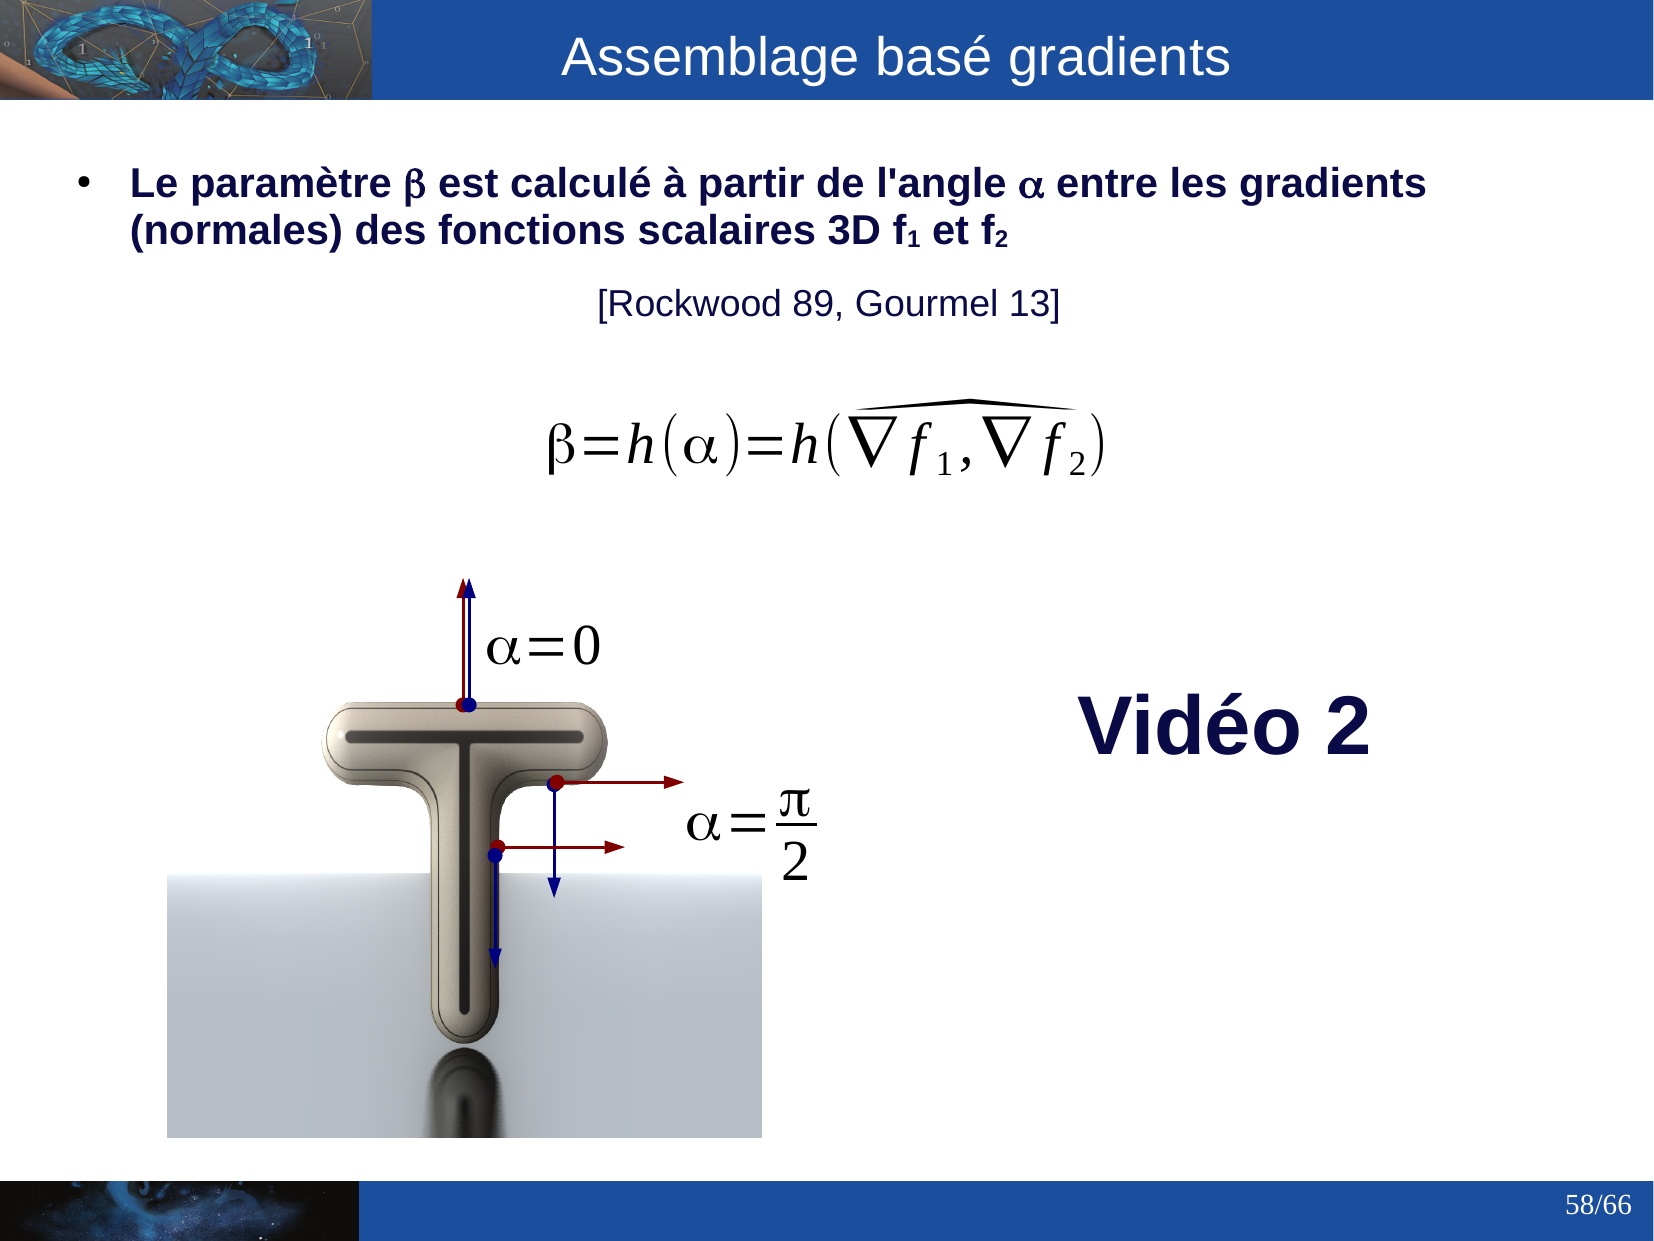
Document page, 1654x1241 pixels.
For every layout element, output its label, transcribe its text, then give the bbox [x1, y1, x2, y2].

list Vidéo 2 [58, 565, 1600, 1145]
list Le paramètre b est calculé à partir de l'angle a entre les gradients (normales) des fonctions scalaires 3D f1 et f2 [Rockwood 89, Gourmel 13] [58, 159, 1600, 565]
picture [0, 1181, 1654, 1241]
picture [0, 0, 1654, 100]
chart [679, 785, 826, 893]
picture [167, 606, 762, 1138]
title Assemblage basé gradients [387, 10, 1407, 102]
chart [478, 613, 609, 678]
chart [538, 396, 1115, 485]
